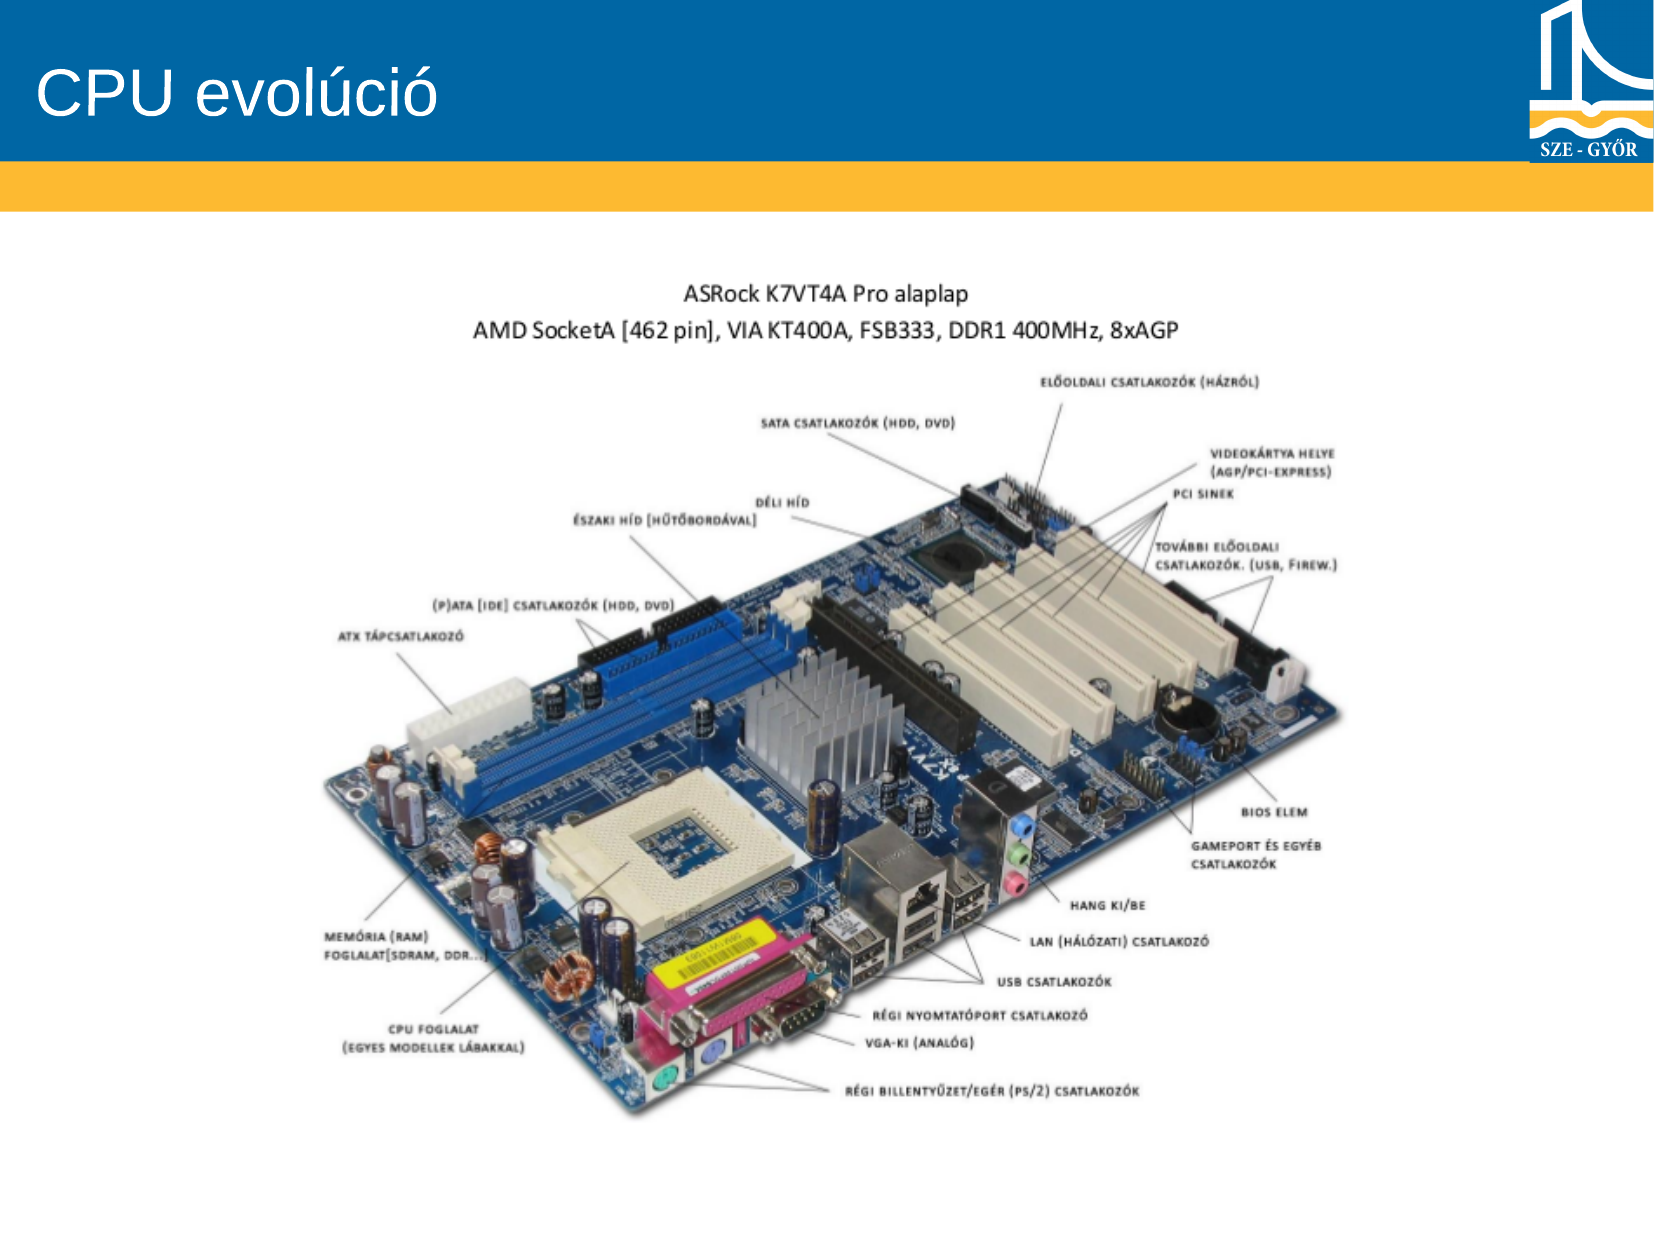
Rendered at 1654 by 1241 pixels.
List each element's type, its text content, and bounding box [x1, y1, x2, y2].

picture [1529, 0, 1654, 163]
text_box CPU evolúció [34, 48, 1524, 144]
picture [235, 255, 1394, 1142]
